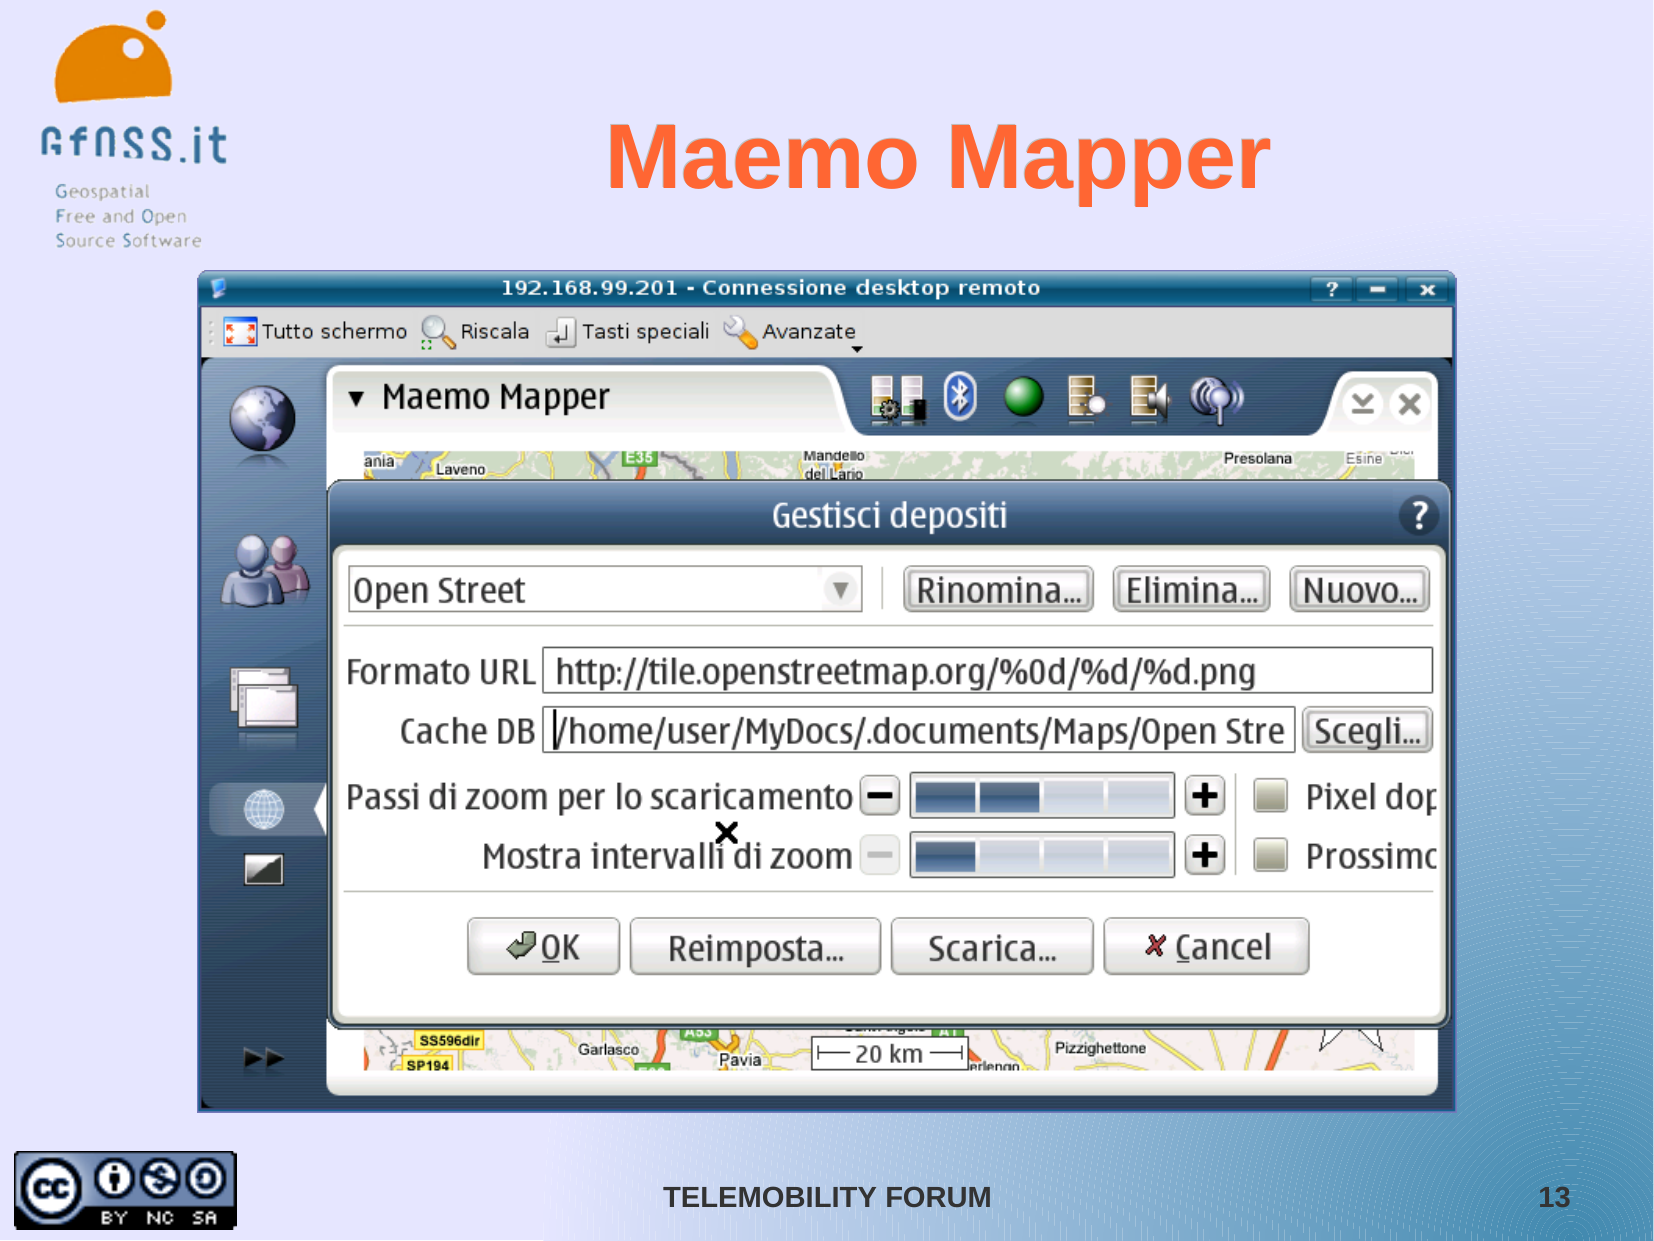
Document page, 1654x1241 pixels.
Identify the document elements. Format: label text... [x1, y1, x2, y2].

picture [0, 1, 254, 266]
picture [197, 270, 1457, 1113]
title Maemo Mapper [289, 60, 1589, 253]
picture [14, 1151, 237, 1230]
